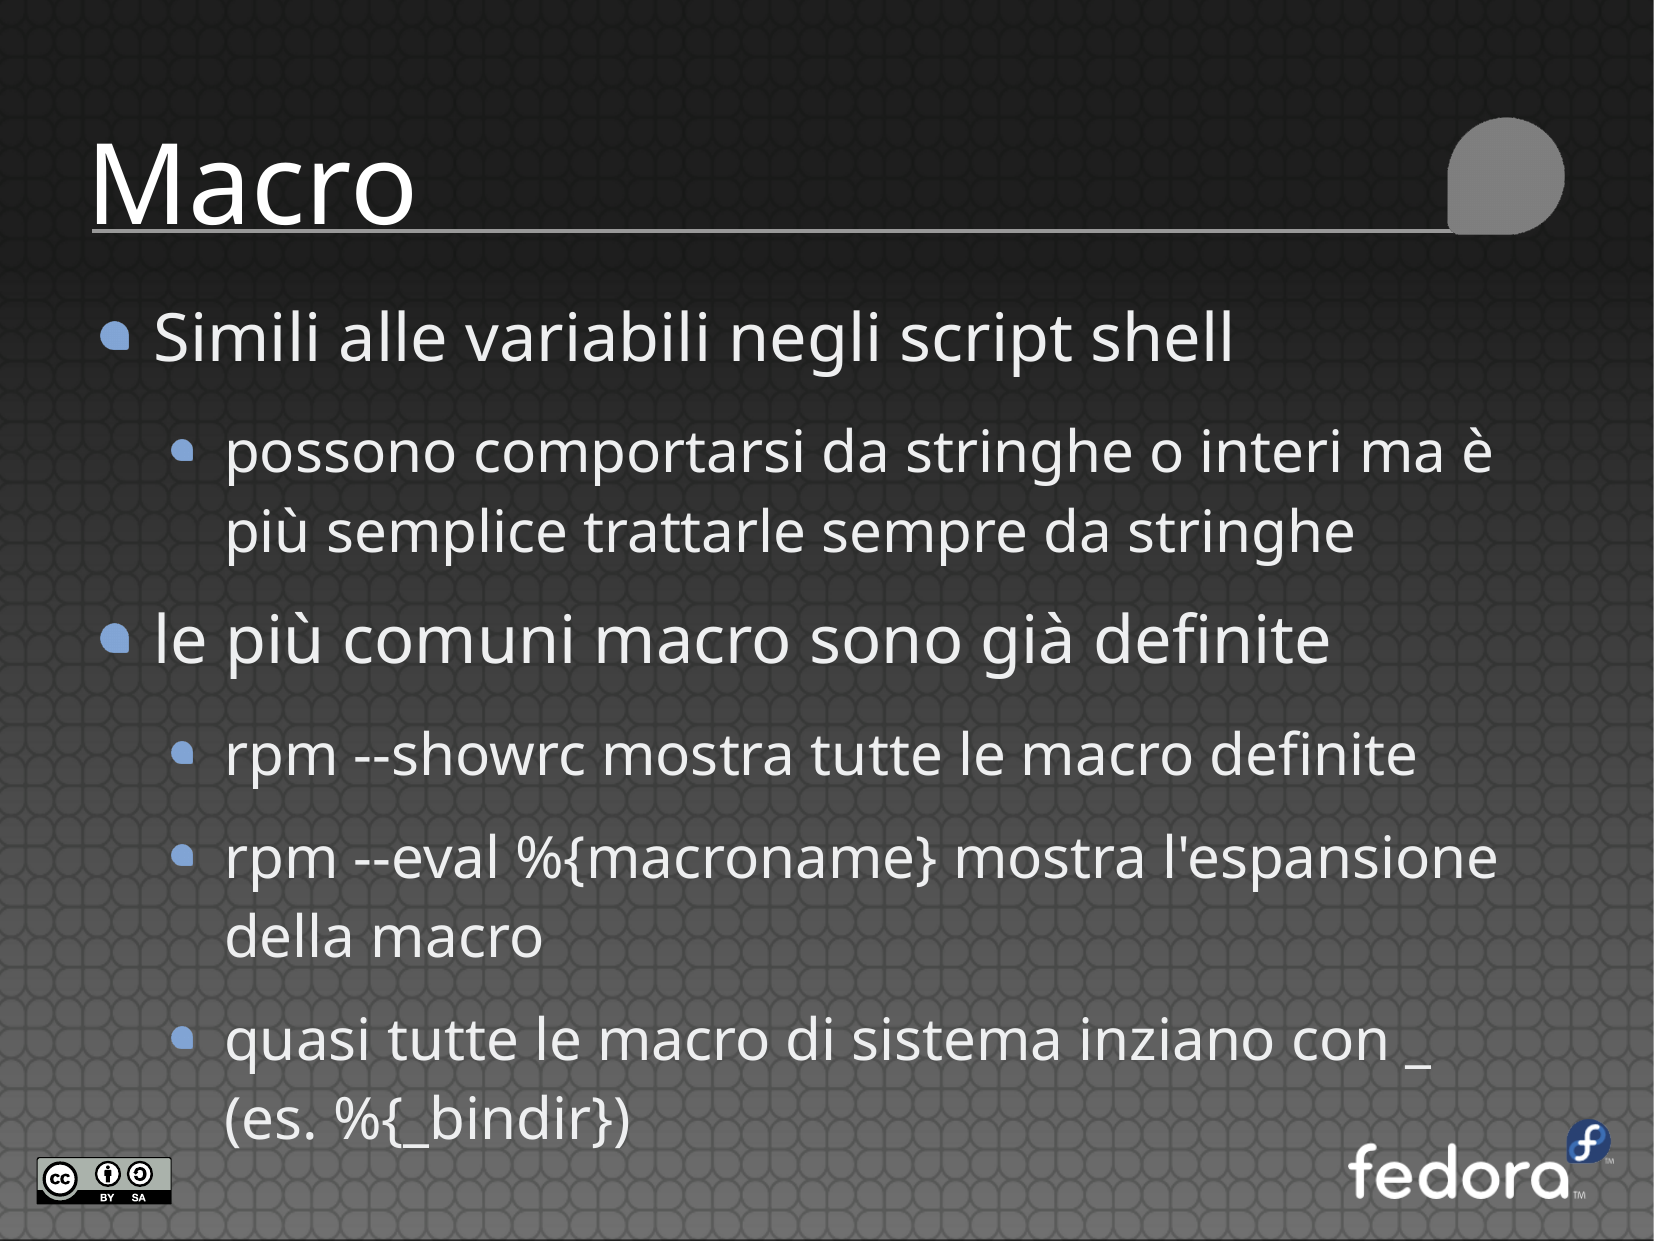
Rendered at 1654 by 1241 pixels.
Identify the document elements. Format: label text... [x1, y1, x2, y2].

title Macro [86, 110, 1576, 251]
picture [0, 0, 1654, 1241]
list Simili alle variabili negli script shell possono comportarsi da stringhe o interi ma è più semplice trattarle sempre da stringhe le più comuni macro sono già definite rpm --showrc mostra tutte le macro definite rpm --eval %{macroname} mostra l'espansione della macro quasi tutte le macro di sistema inziano con _ (es. %{_bindir}) [82, 290, 1571, 1152]
